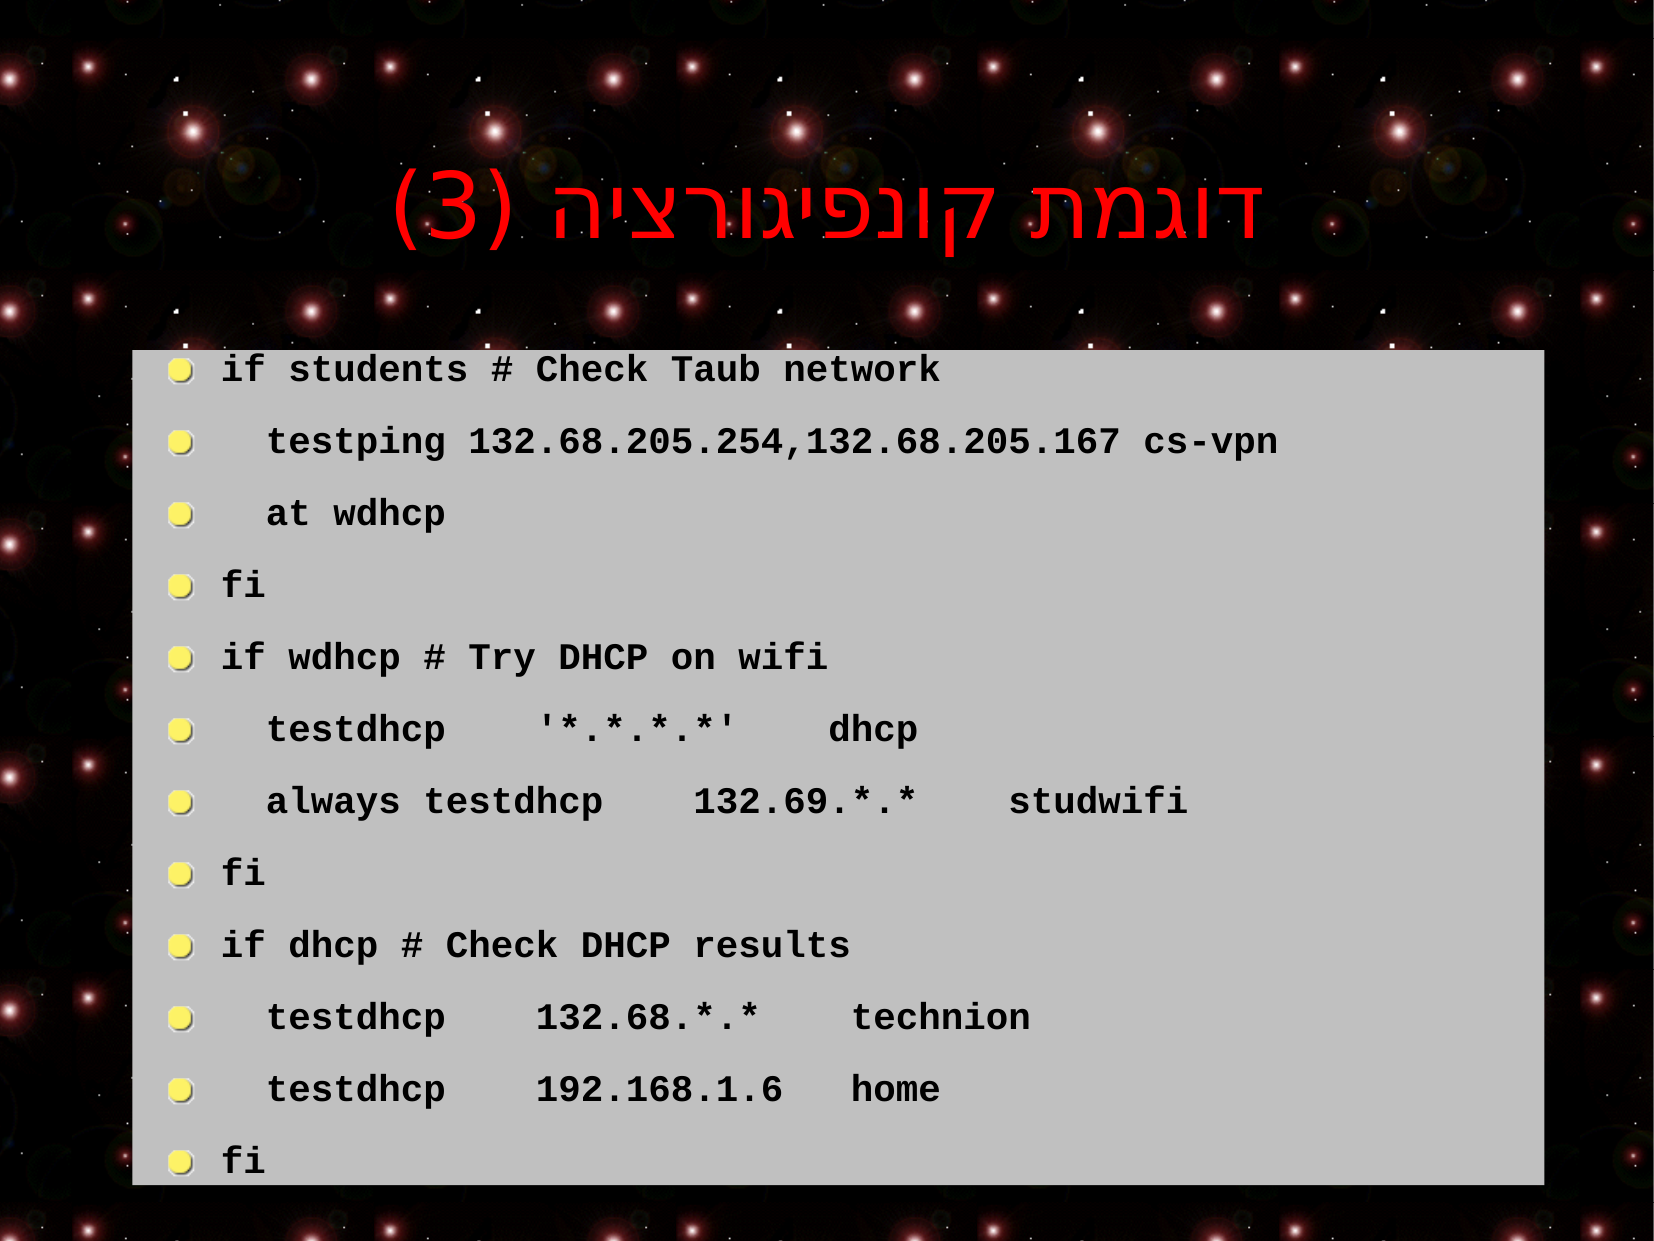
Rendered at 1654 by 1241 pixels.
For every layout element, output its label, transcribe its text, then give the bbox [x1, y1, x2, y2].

list if students # Check Taub network testping 132.68.205.254,132.68.205.167 cs-vpn at wdhcp fi if wdhcp # Try DHCP on wifi testdhcp '*.*.*.*' dhcp always testdhcp 132.69.*.* studwifi fi if dhcp # Check DHCP results testdhcp 132.68.*.* technion testdhcp 192.168.1.6 home fi [132, 350, 1545, 1186]
title דוגמת קונפיגורציה (3) [121, 102, 1534, 311]
picture [0, 0, 1654, 1241]
